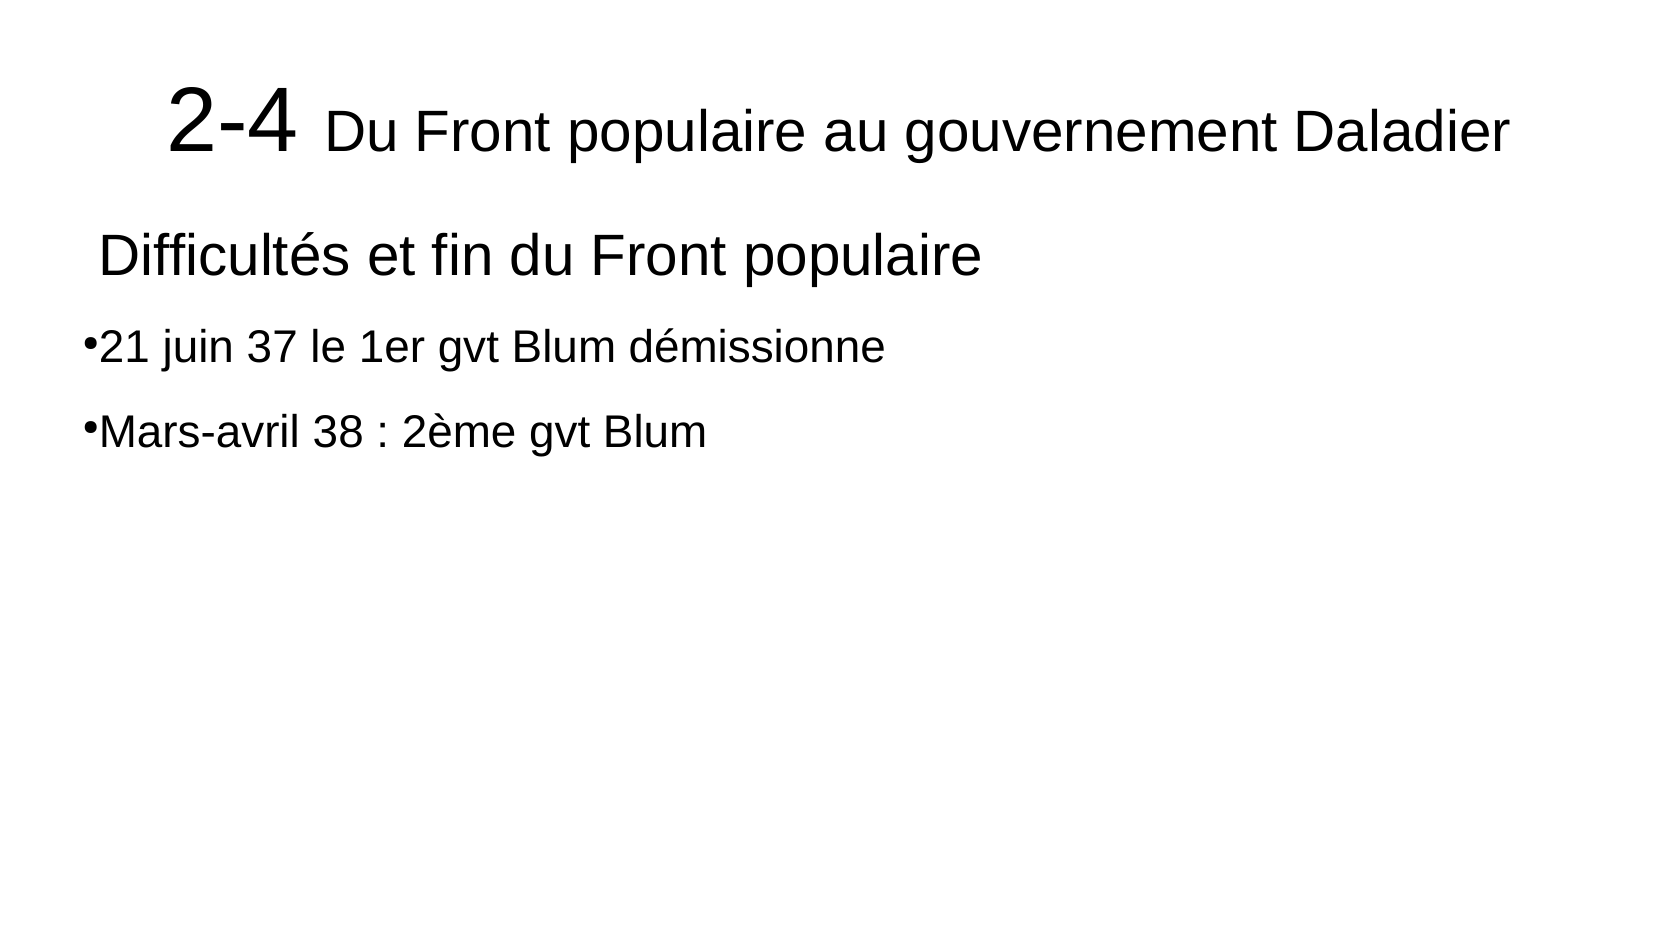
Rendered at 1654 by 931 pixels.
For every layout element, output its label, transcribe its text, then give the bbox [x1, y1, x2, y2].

title 2-4 Du Front populaire au gouvernement Daladier [82, 59, 1571, 171]
list Difficultés et fin du Front populaire 21 juin 37 le 1er gvt Blum démissionne Mars-avril 38 : 2ème gvt Blum [82, 217, 1571, 459]
